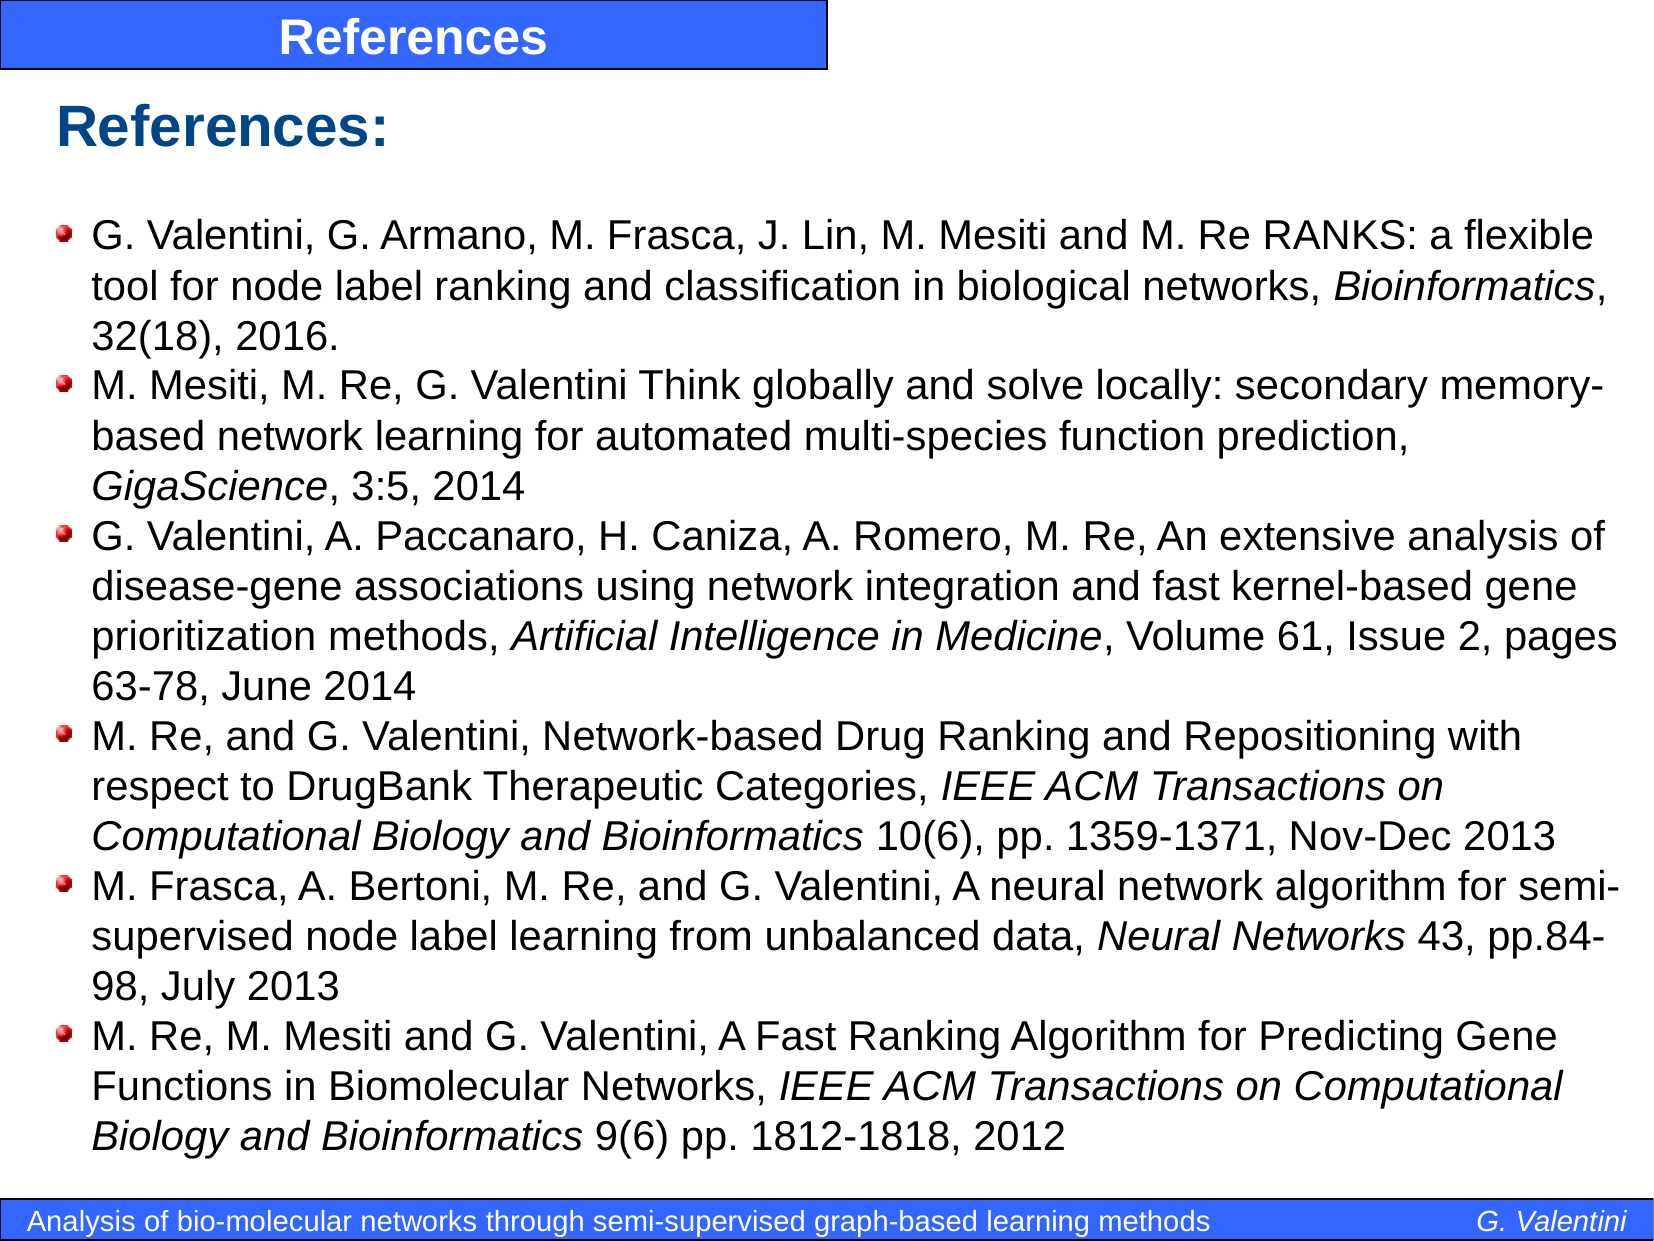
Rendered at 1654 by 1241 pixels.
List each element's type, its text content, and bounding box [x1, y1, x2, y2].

text_box References: G. Valentini, G. Armano, M. Frasca, J. Lin, M. Mesiti and M. Re RANKS: a flexible tool for node label ranking and classification in biological networks, Bioinformatics, 32(18), 2016. M. Mesiti, M. Re, G. Valentini Think globally and solve locally: secondary memory-based network learning for automated multi-species function prediction, GigaScience, 3:5, 2014 G. Valentini, A. Paccanaro, H. Caniza, A. Romero, M. Re, An extensive analysis of disease-gene associations using network integration and fast kernel-based gene prioritization methods, Artificial Intelligence in Medicine, Volume 61, Issue 2, pages 63-78, June 2014 M. Re, and G. Valentini, Network-based Drug Ranking and Repositioning with respect to DrugBank Therapeutic Categories, IEEE ACM Transactions on Computational Biology and Bioinformatics 10(6), pp. 1359-1371, Nov-Dec 2013 M. Frasca, A. Bertoni, M. Re, and G. Valentini, A neural network algorithm for semi-supervised node label learning from unbalanced data, Neural Networks 43, pp.84-98, July 2013 M. Re, M. Mesiti and G. Valentini, A Fast Ranking Algorithm for Predicting Gene Functions in Biomolecular Networks, IEEE ACM Transactions on Computational Biology and Bioinformatics 9(6) pp. 1812-1818, 2012 [41, 80, 1654, 1075]
picture [56, 375, 72, 392]
picture [56, 1025, 72, 1042]
text_box References [0, 0, 827, 69]
picture [56, 525, 72, 542]
text_box Analysis of bio-molecular networks through semi-supervised graph-based learning methods G. Valentini [0, 1198, 1654, 1241]
picture [56, 225, 72, 242]
picture [56, 725, 72, 742]
picture [56, 875, 72, 892]
